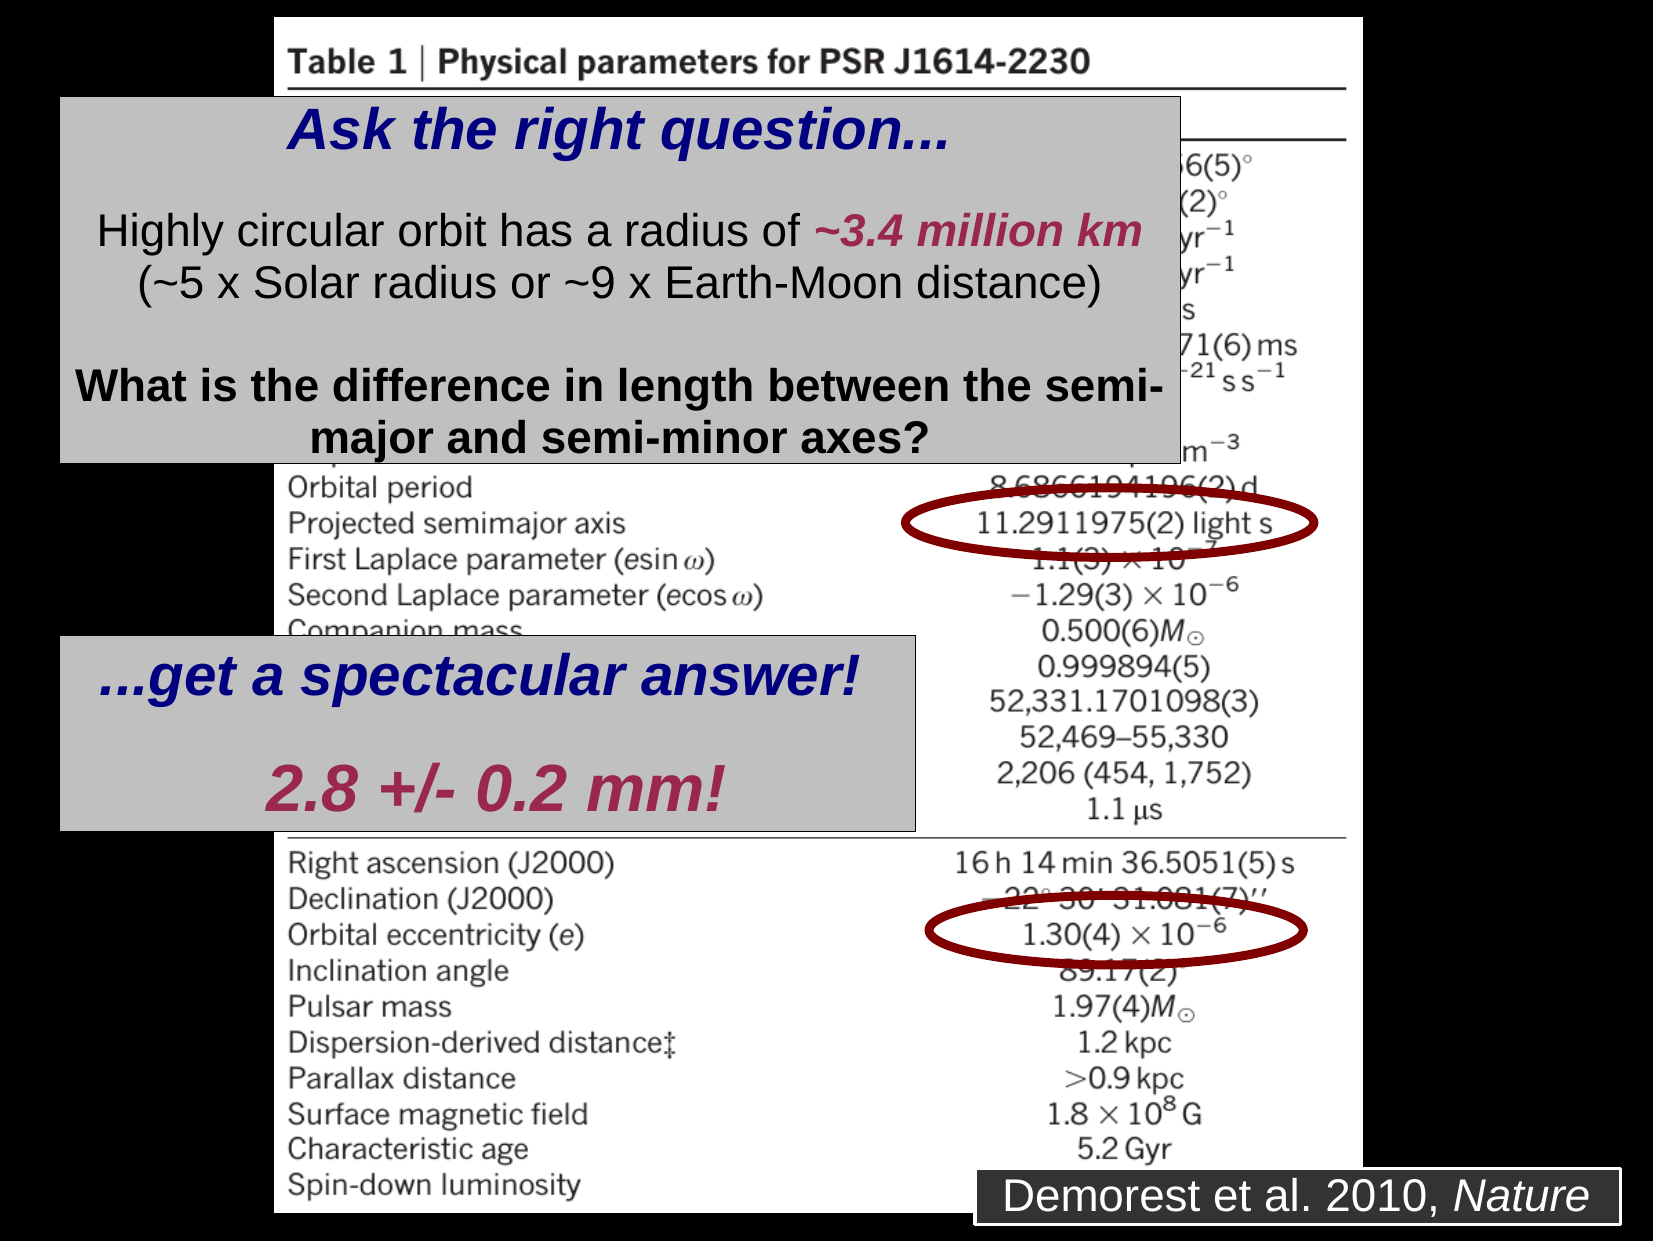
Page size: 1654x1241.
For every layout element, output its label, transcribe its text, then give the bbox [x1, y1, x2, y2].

text_box Demorest et al. 2010, Nature [975, 1168, 1621, 1225]
picture [274, 17, 1363, 1213]
text_box Ask the right question... Highly circular orbit has a radius of ~3.4 million km (~5 x Solar radius or ~9 x Earth-Moon distance) What is the difference in length between the semi-major and semi-minor axes? [59, 96, 1181, 464]
text_box ...get a spectacular answer! 2.8 +/- 0.2 mm! [59, 635, 916, 832]
